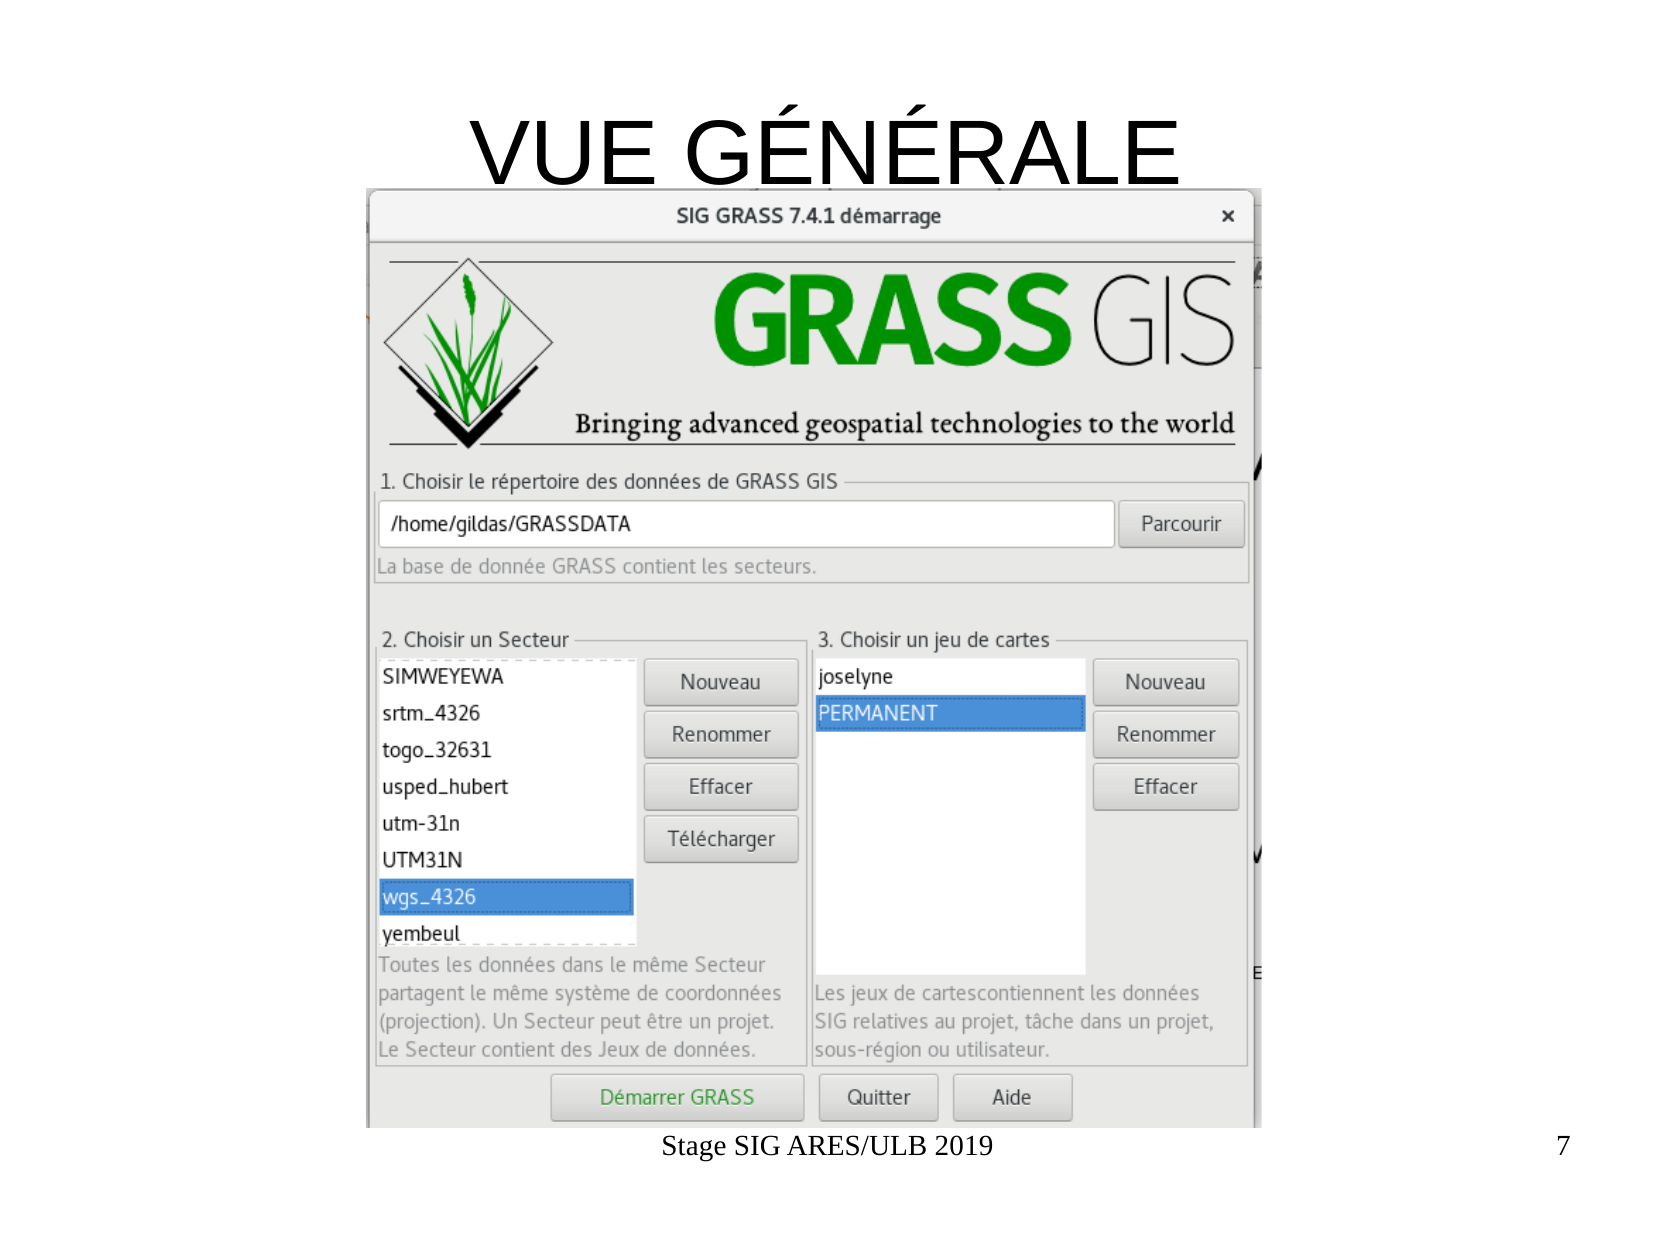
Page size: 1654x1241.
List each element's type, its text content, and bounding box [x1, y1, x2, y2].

title VUE GÉNÉRALE [82, 49, 1571, 257]
picture [366, 188, 1262, 1128]
